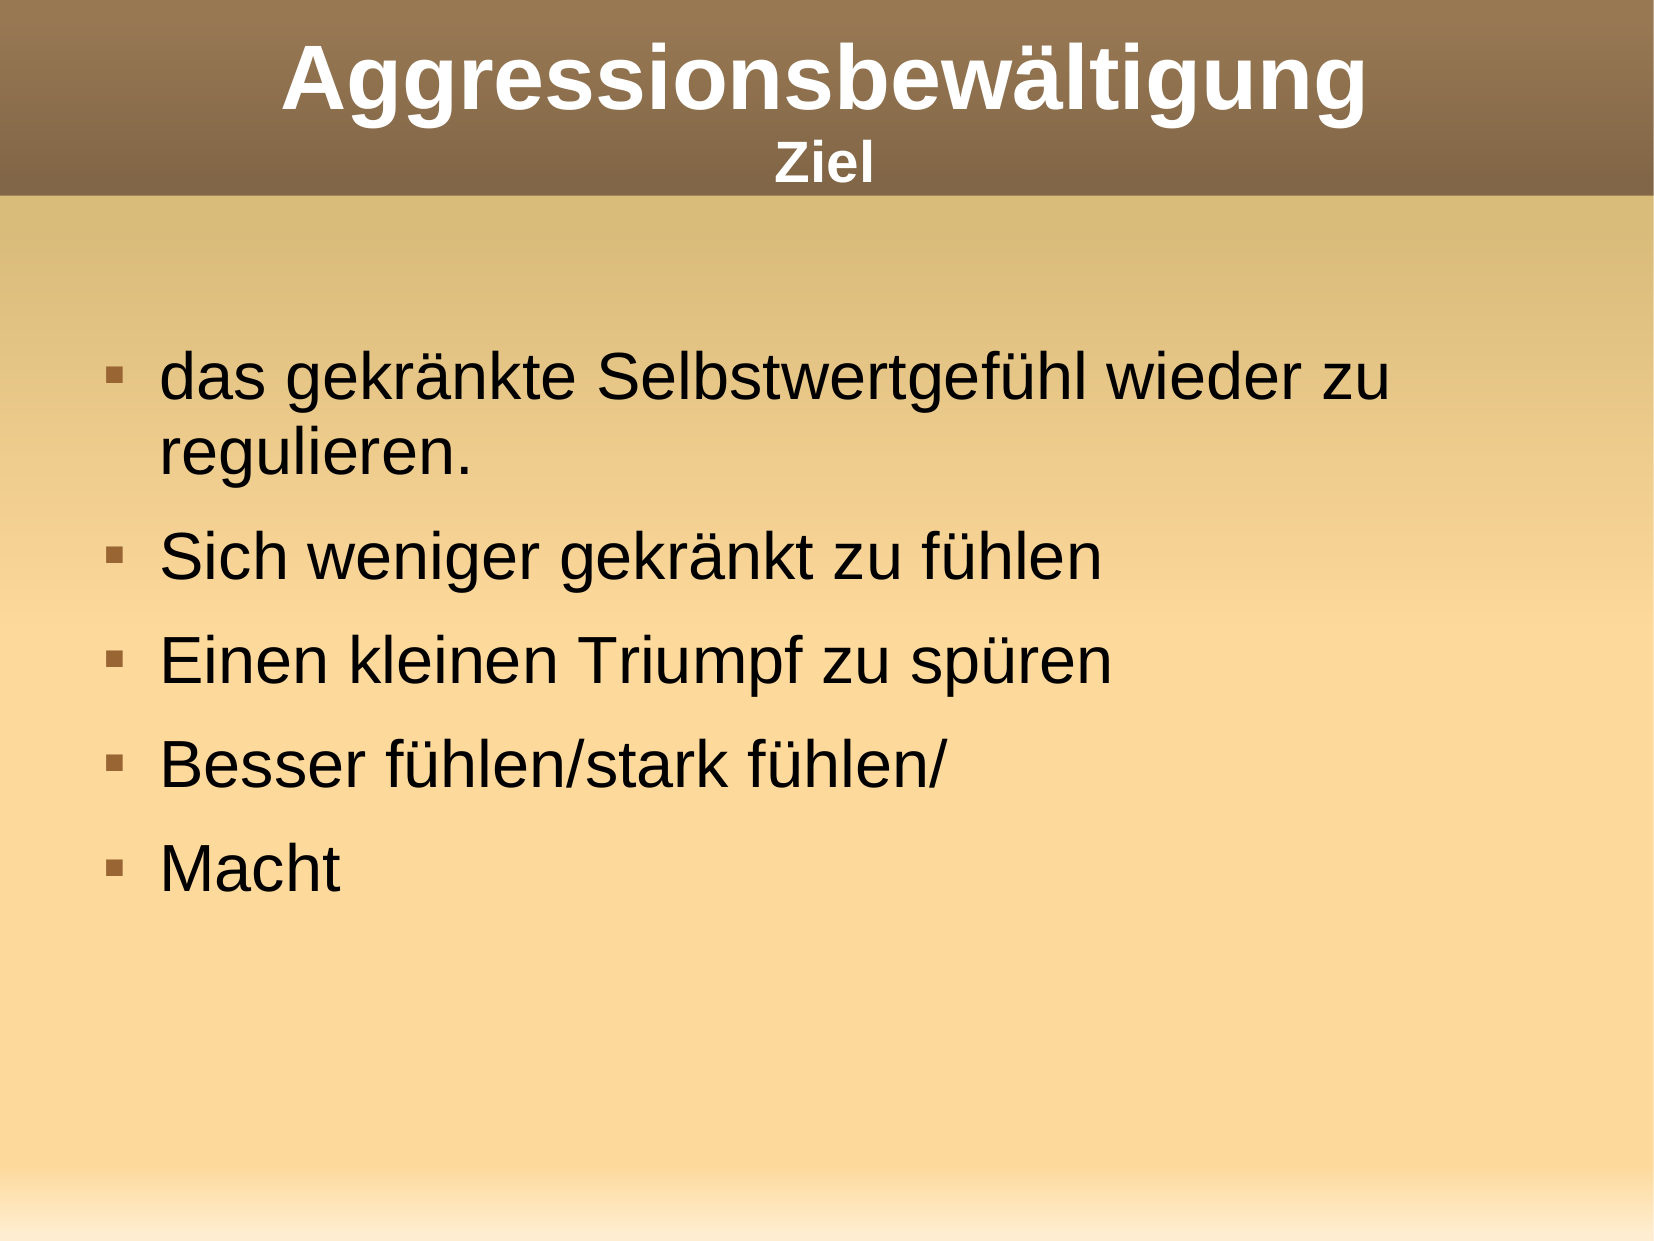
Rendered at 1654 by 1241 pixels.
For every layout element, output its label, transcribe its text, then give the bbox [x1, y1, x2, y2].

list das gekränkte Selbstwertgefühl wieder zu regulieren. Sich weniger gekränkt zu fühlen Einen kleinen Triumpf zu spüren Besser fühlen/stark fühlen/ Macht [88, 339, 1577, 1039]
title Aggressionsbewältigung Ziel [81, 14, 1570, 207]
picture [0, 0, 1654, 1241]
